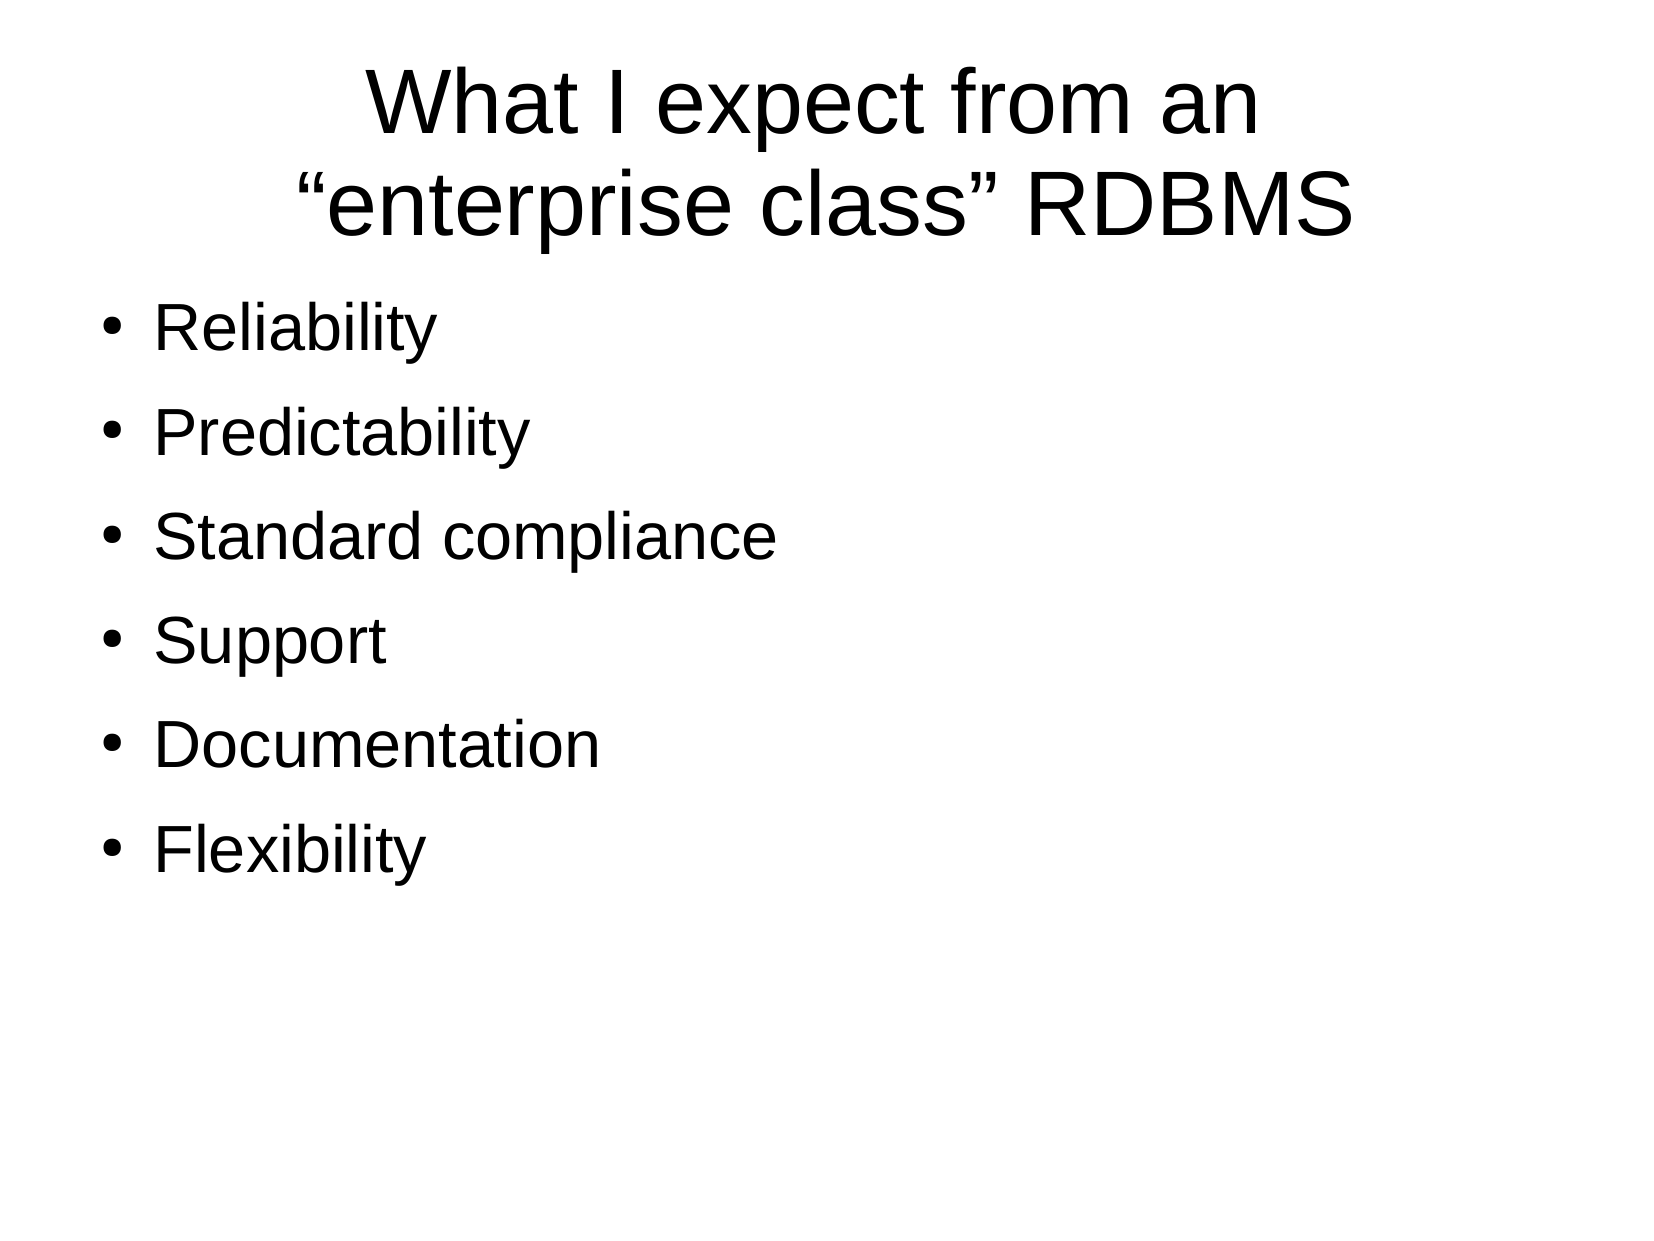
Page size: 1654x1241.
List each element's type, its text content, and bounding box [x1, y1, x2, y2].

title What I expect from an “enterprise class” RDBMS [82, 49, 1571, 257]
list Reliability Predictability Standard compliance Support Documentation Flexibility [82, 290, 1571, 1010]
